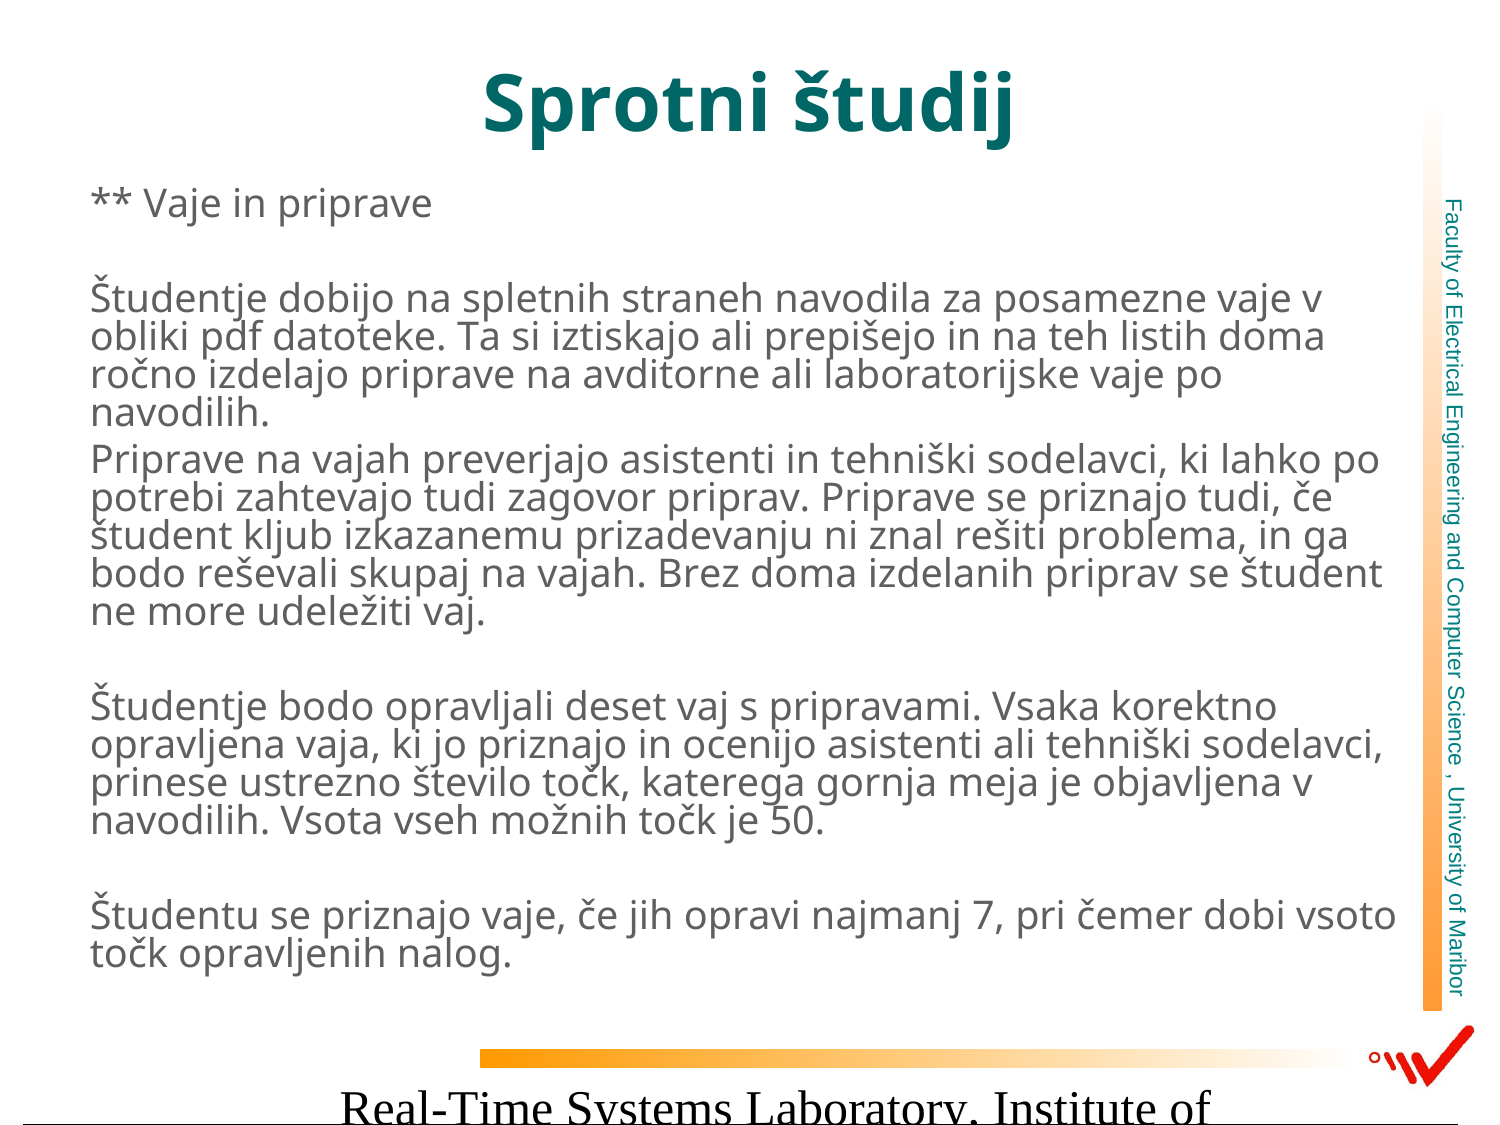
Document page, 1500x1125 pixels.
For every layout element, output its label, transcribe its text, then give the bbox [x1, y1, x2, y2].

title Sprotni študij [75, 45, 1426, 179]
list ** Vaje in priprave Študentje dobijo na spletnih straneh navodila za posamezne vaje v obliki pdf datoteke. Ta si iztiskajo ali prepišejo in na teh listih doma ročno izdelajo priprave na avditorne ali laboratorijske vaje po navodilih. Priprave na vajah preverjajo asistenti in tehniški sodelavci, ki lahko po potrebi zahtevajo tudi zagovor priprav. Priprave se priznajo tudi, če študent kljub izkazanemu prizadevanju ni znal rešiti problema, in ga bodo reševali skupaj na vajah. Brez doma izdelanih priprav se študent ne more udeležiti vaj. Študentje bodo opravljali deset vaj s pripravami. Vsaka korektno opravljena vaja, ki jo priznajo in ocenijo asistenti ali tehniški sodelavci, prinese ustrezno število točk, katerega gornja meja je objavljena v navodilih. Vsota vseh možnih točk je 50. Študentu se priznajo vaje, če jih opravi najmanj 7, pri čemer dobi vsoto točk opravljenih nalog. [75, 179, 1426, 1005]
